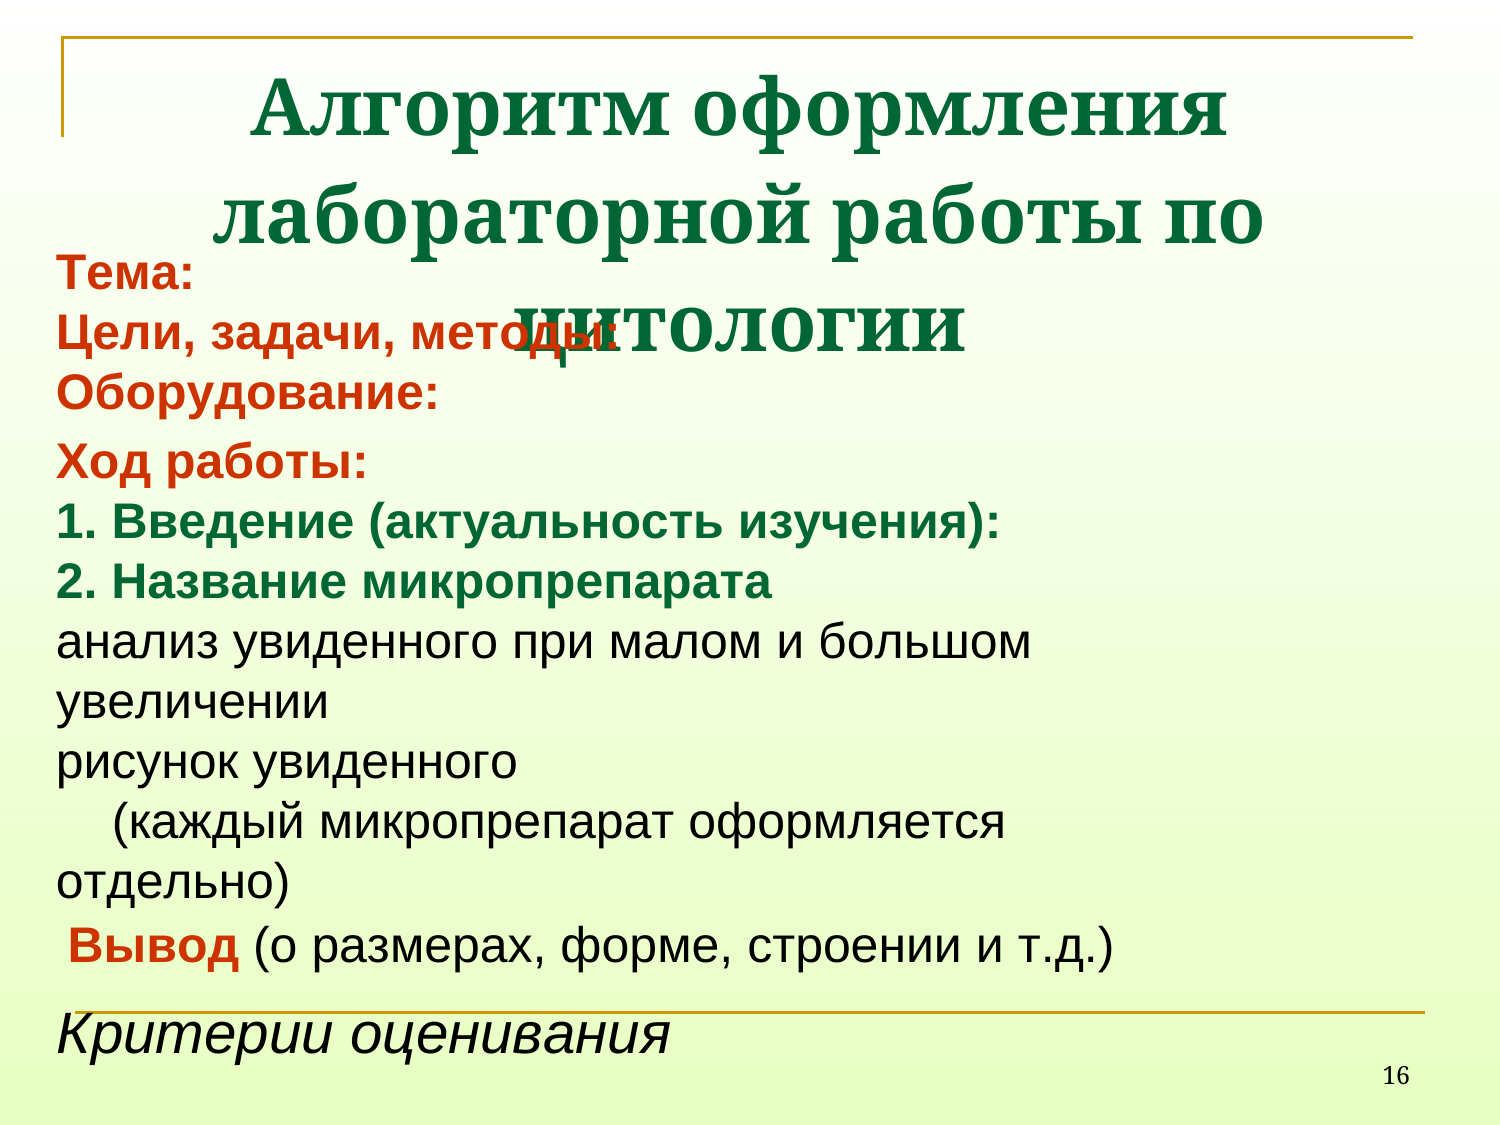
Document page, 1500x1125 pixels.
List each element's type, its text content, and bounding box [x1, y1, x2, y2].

text_box Критерии оценивания [41, 987, 687, 1074]
text_box Ход работы: 1. Введение (актуальность изучения): 2. Название микропрепарата анализ увиденного при малом и большом увеличении рисунок увиденного (каждый микропрепарат оформляется отдельно) [41, 420, 1132, 917]
text_box Вывод (о размерах, форме, строении и т.д.) [52, 916, 1131, 981]
text_box Тема: Цели, задачи, методы: Оборудование: [41, 231, 656, 420]
title Алгоритм оформления лабораторной работы по цитологии [64, 42, 1415, 324]
